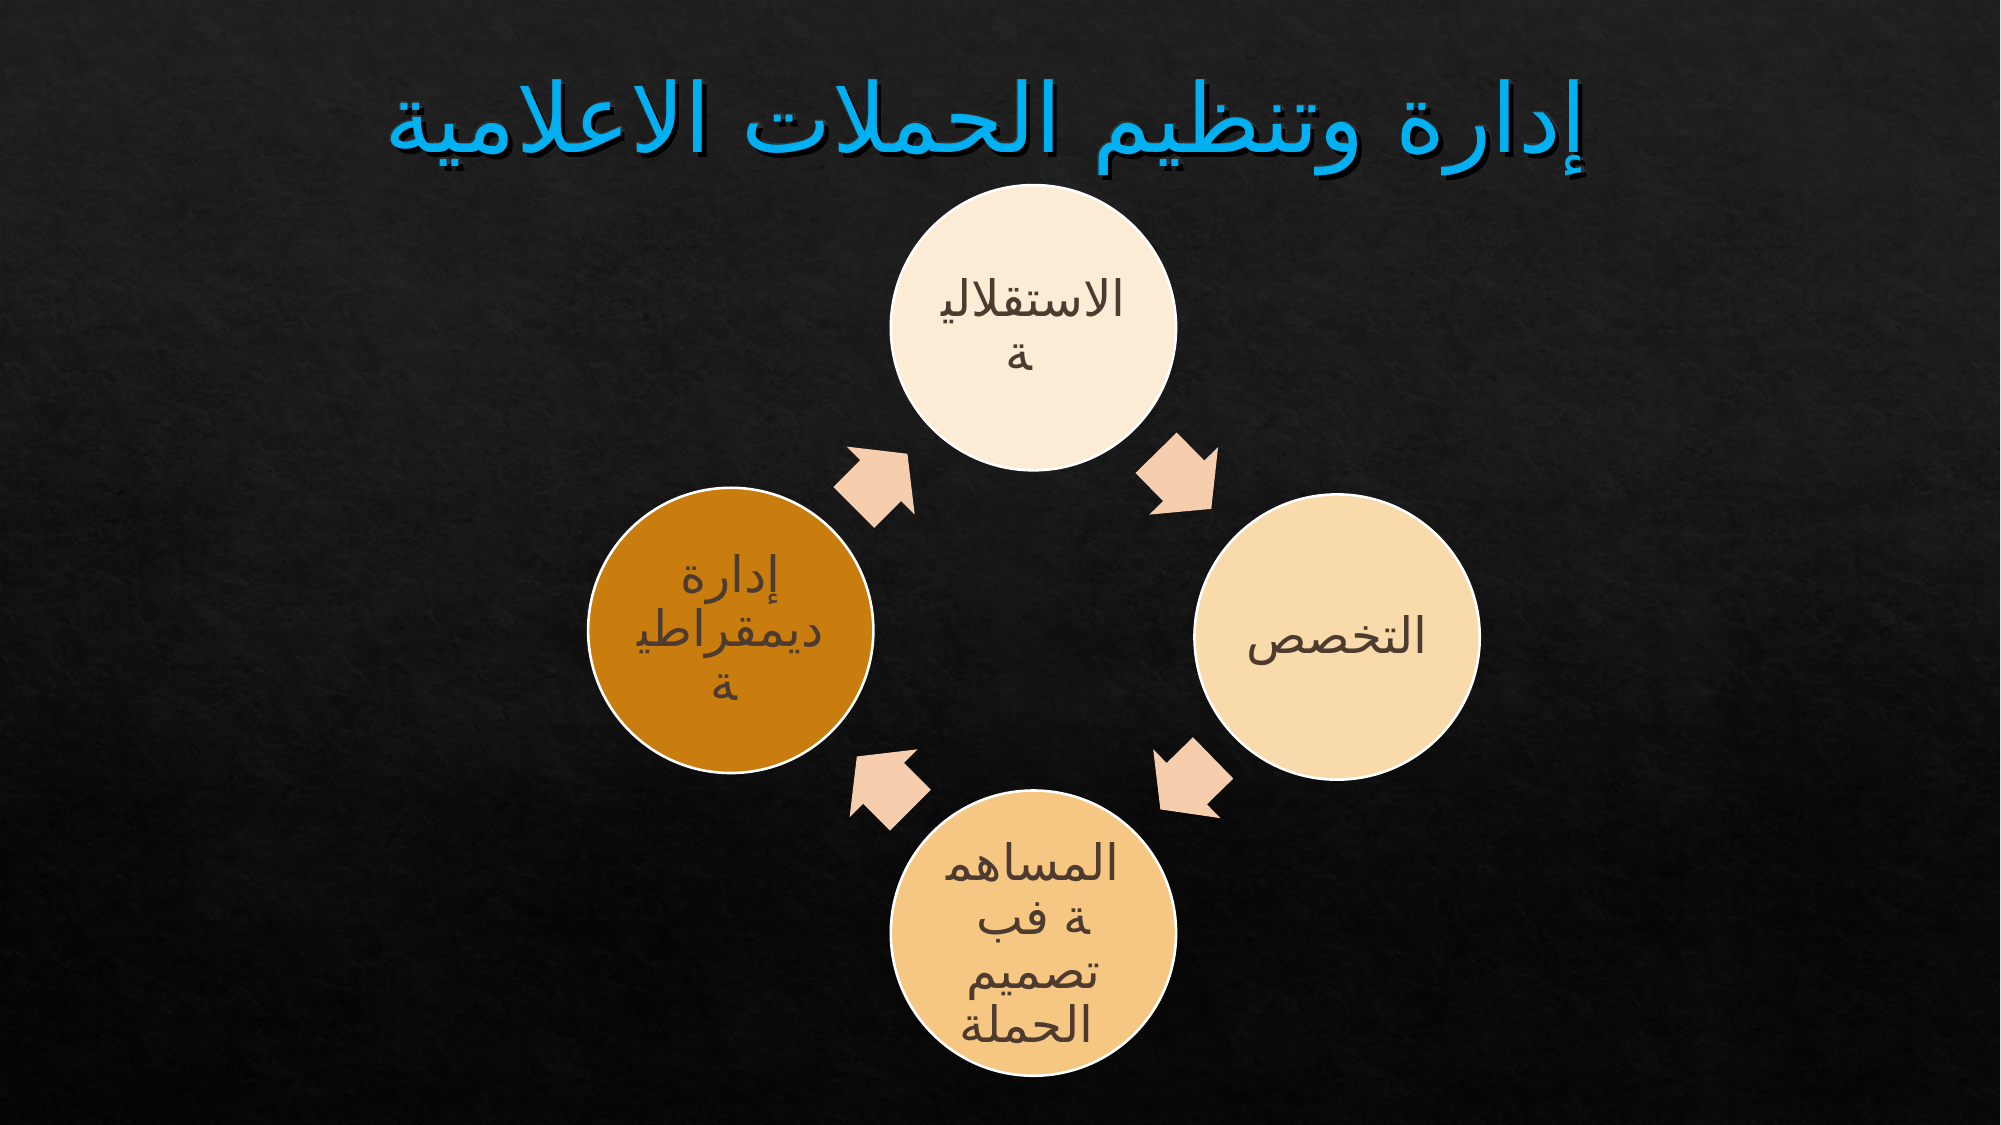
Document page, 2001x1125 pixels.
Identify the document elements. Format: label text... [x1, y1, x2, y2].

text_box الاستقلالية [890, 185, 1177, 471]
text_box المساهمة فب تصميم الحملة [890, 790, 1177, 1076]
text_box [849, 749, 931, 831]
title إدارة وتنظيم الحملات الاعلامية [137, 49, 1837, 195]
text_box [1135, 432, 1219, 515]
text_box [833, 446, 915, 528]
text_box التخصص [1194, 494, 1480, 780]
text_box [1153, 737, 1234, 819]
text_box إدارة ديمقراطية [588, 487, 874, 774]
